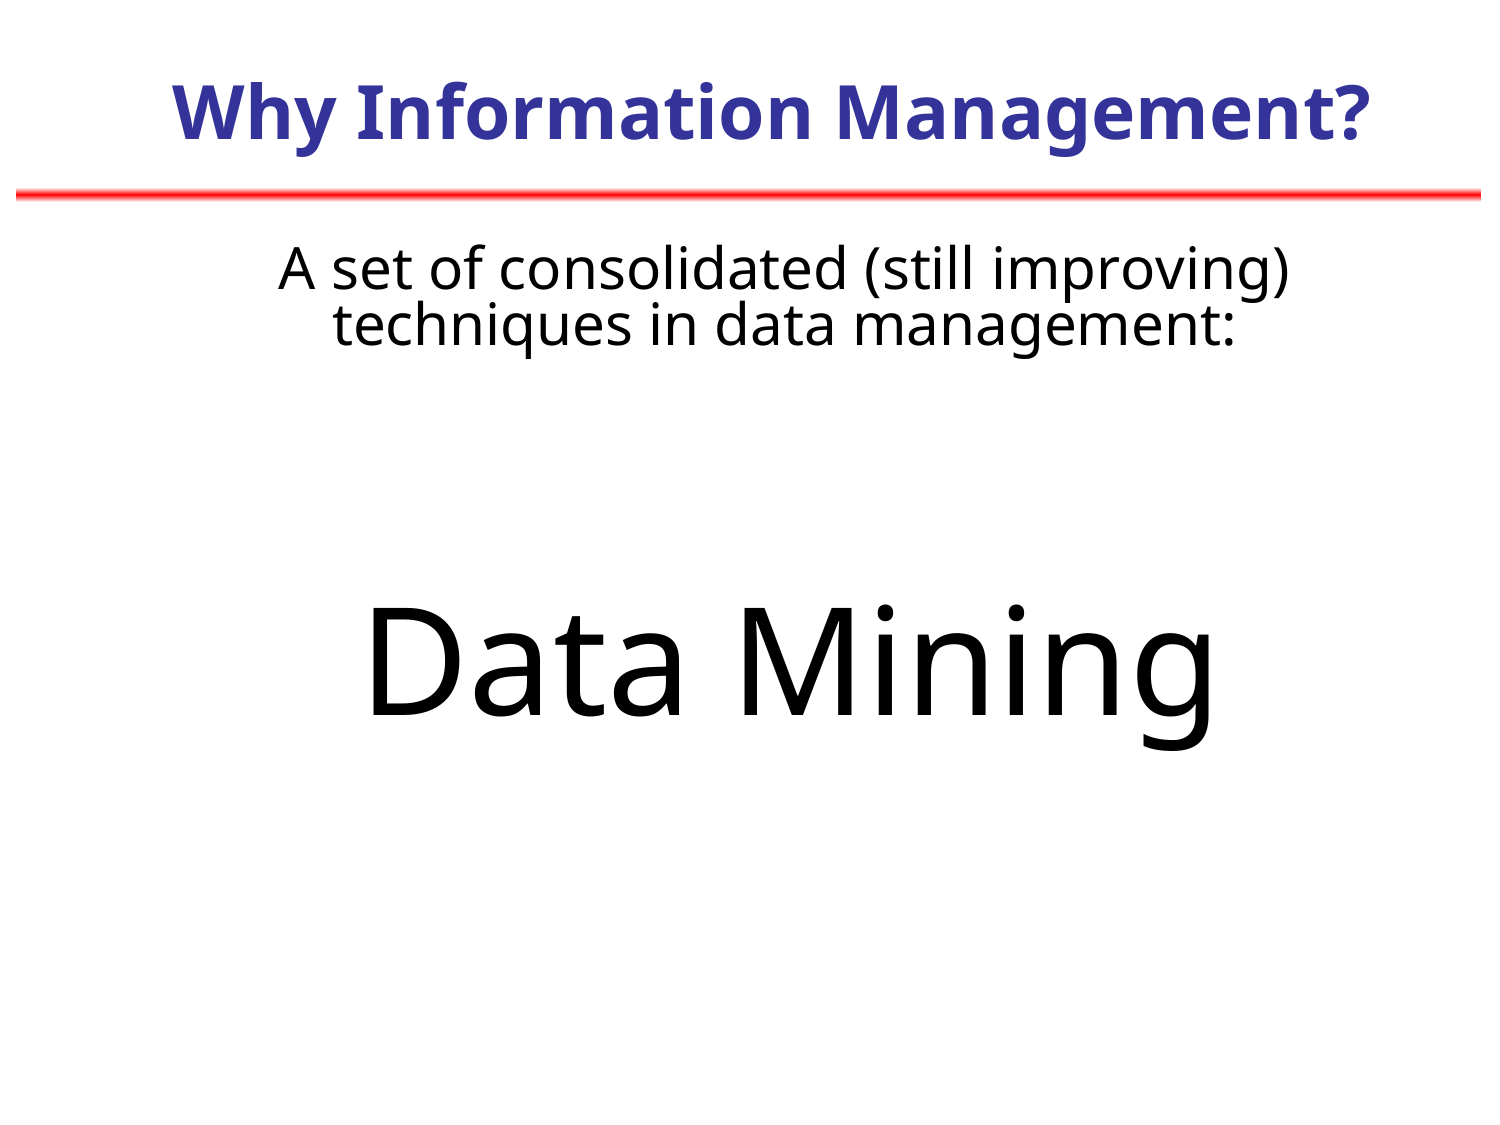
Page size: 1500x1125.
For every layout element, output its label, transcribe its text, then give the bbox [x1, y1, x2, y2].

list A set of consolidated (still improving) techniques in data management: Data Mining [62, 237, 1450, 890]
title Why Information Management? [45, 0, 1500, 163]
